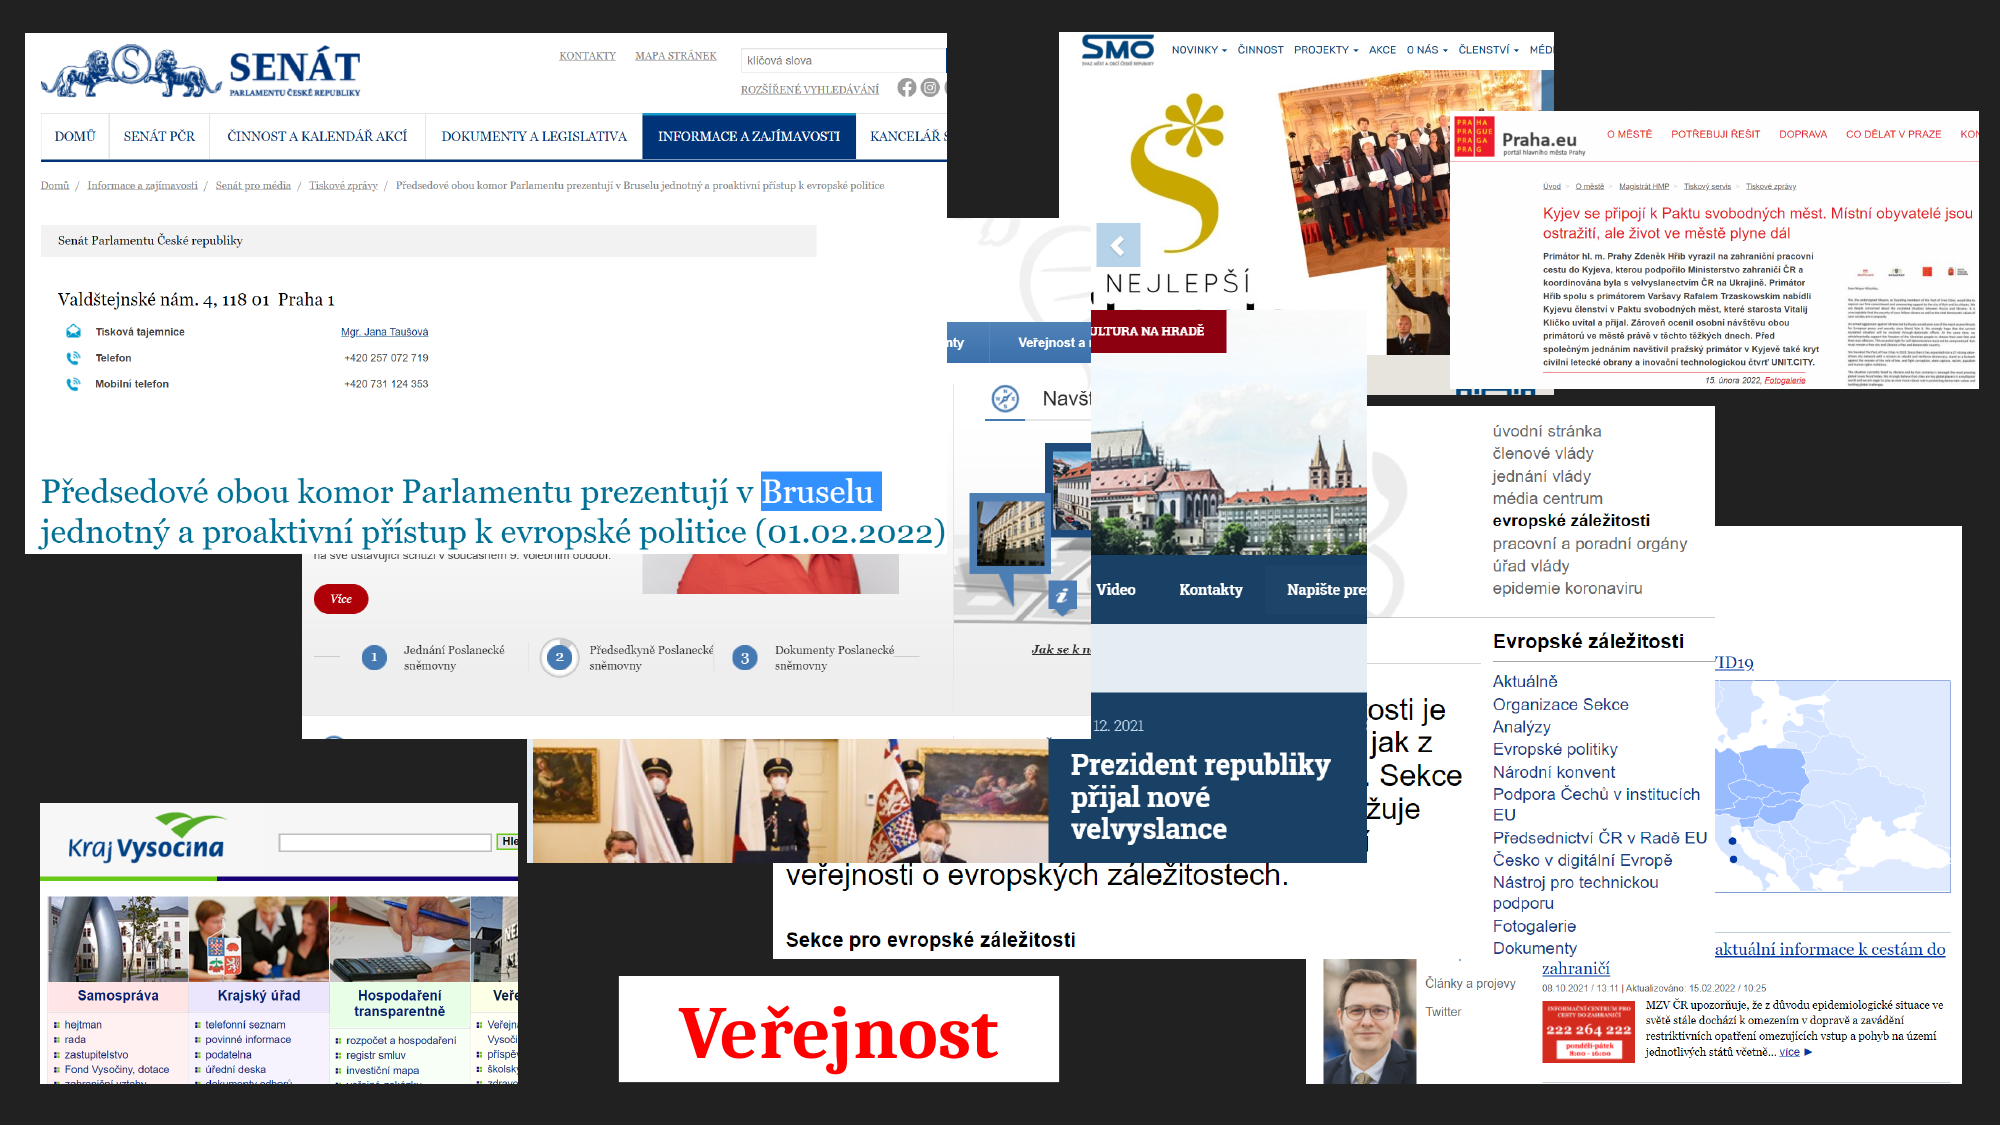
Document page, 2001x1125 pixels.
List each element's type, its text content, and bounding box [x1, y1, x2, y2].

picture [40, 803, 518, 1084]
text_box Veřejnost [618, 976, 1060, 1083]
picture [25, 32, 1979, 1084]
